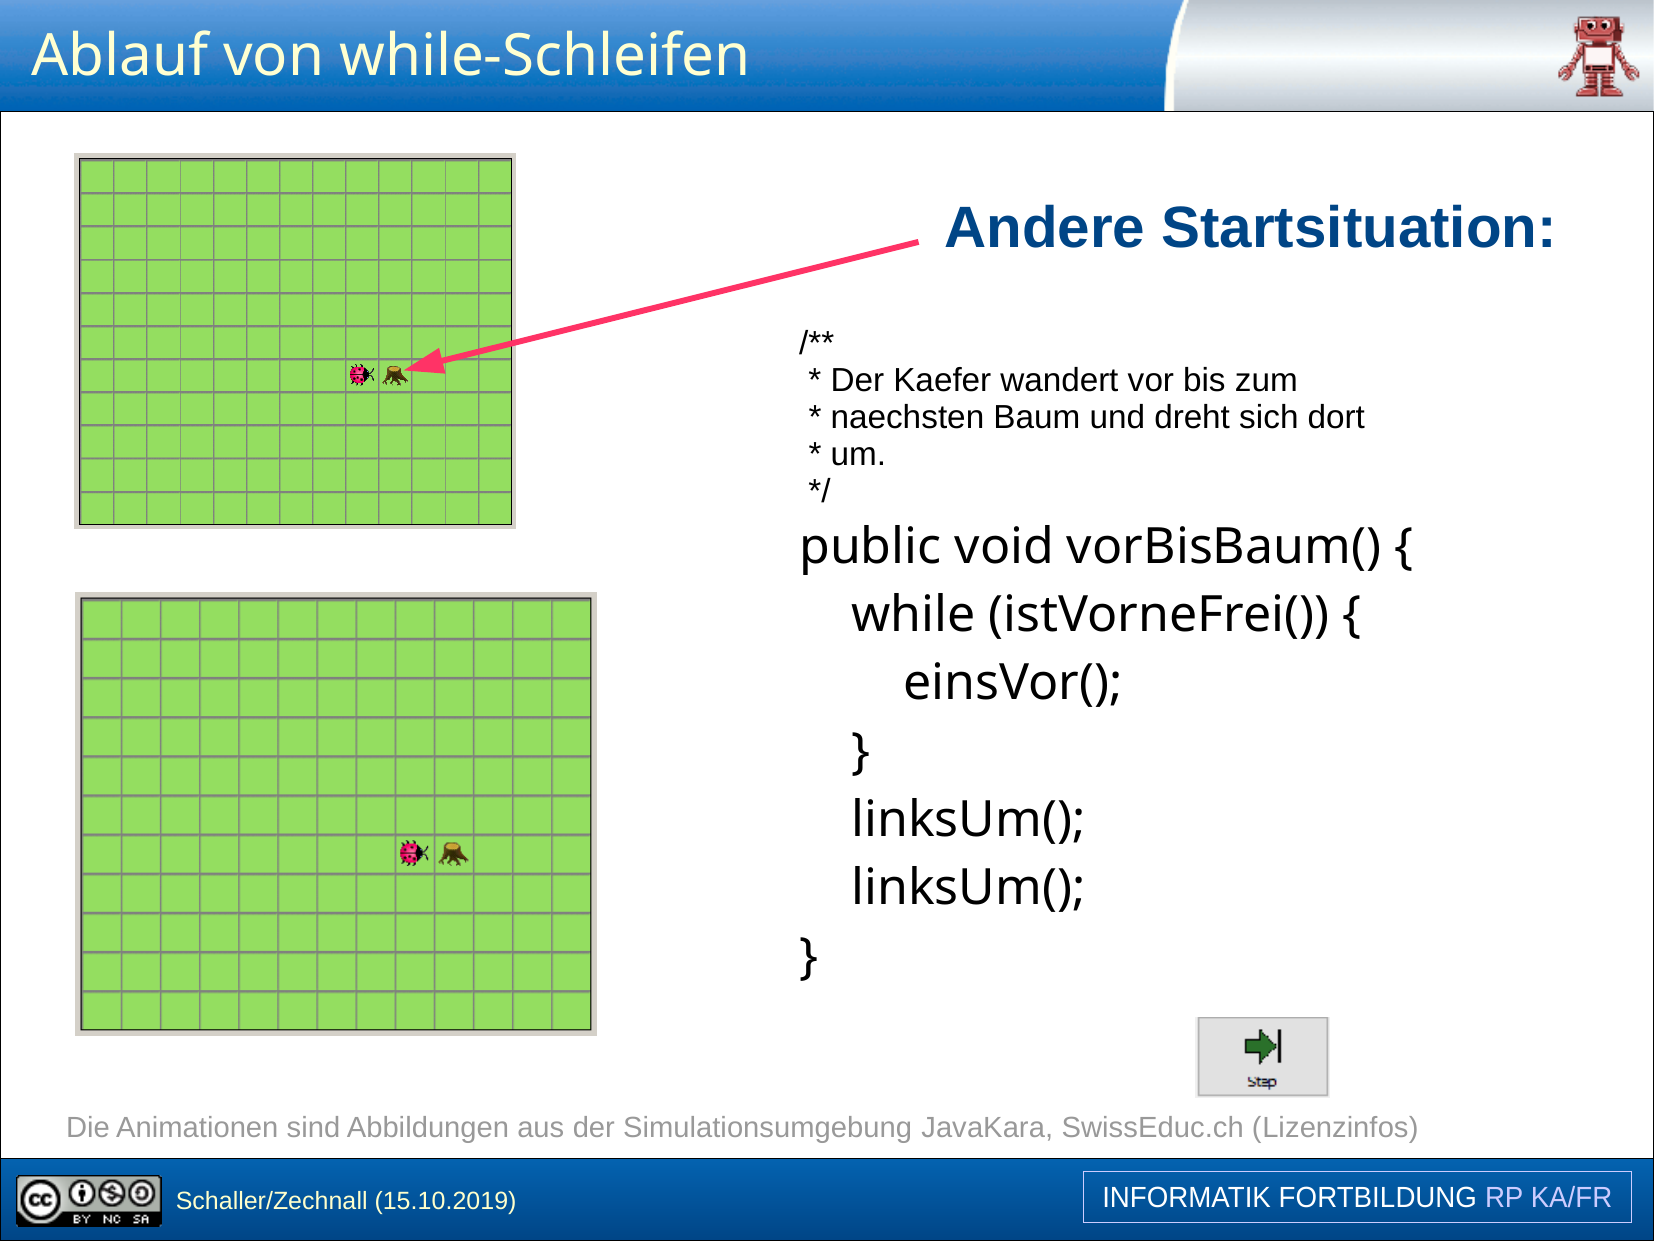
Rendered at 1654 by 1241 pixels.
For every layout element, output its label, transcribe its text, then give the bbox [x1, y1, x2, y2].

picture [74, 153, 516, 529]
title Ablauf von while-Schleifen [31, 14, 1151, 92]
text_box Die Animationen sind Abbildungen aus der Simulationsumgebung JavaKara, SwissEduc.ch (Lizenzinfos) [51, 1104, 1528, 1185]
list /** * Der Kaefer wandert vor bis zum * naechsten Baum und dreht sich dort * um. */ public void vorBisBaum() { while (istVorneFrei()) { einsVor(); } linksUm(); linksUm(); } [799, 324, 1522, 1004]
picture [75, 592, 597, 1036]
text_box Andere Startsituation: [930, 187, 1603, 269]
picture [1195, 1017, 1330, 1098]
picture [0, 0, 1654, 111]
picture [16, 1175, 162, 1227]
